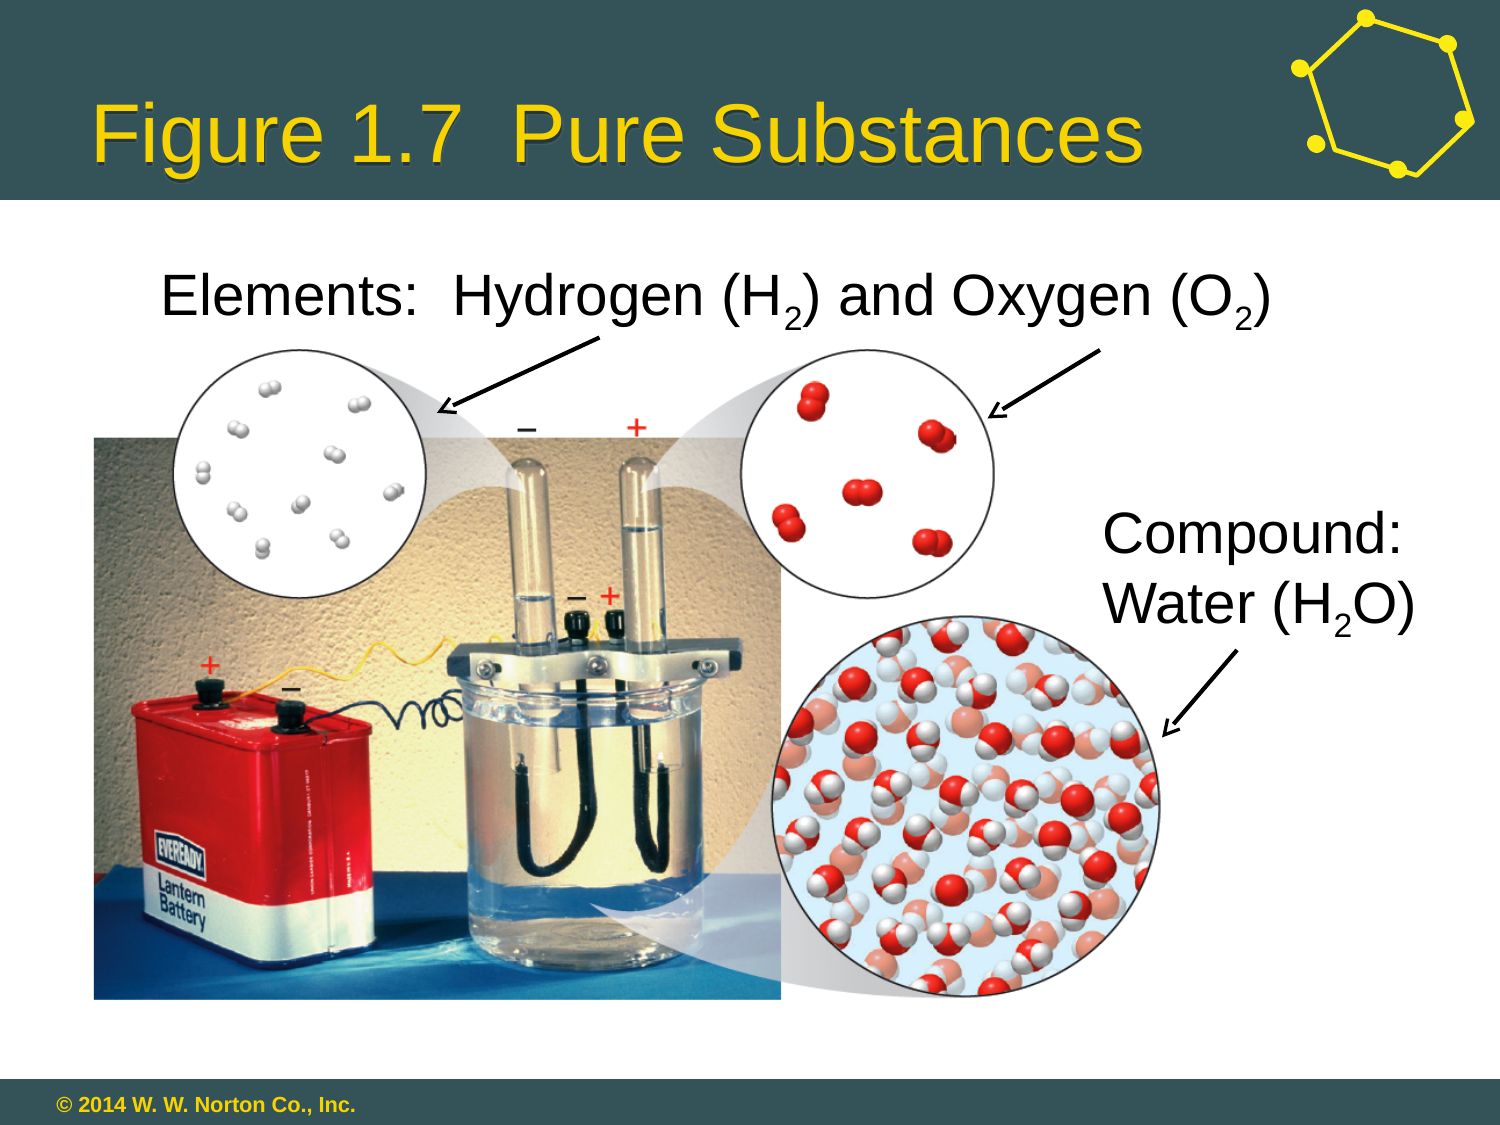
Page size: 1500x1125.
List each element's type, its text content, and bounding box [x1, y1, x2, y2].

picture [87, 349, 1163, 1009]
text_box Elements: Hydrogen (H2) and Oxygen (O2) [146, 249, 1288, 345]
title Figure 1.7 Pure Substances [75, 45, 1425, 213]
text_box Compound:Water (H2O) [1087, 487, 1463, 652]
